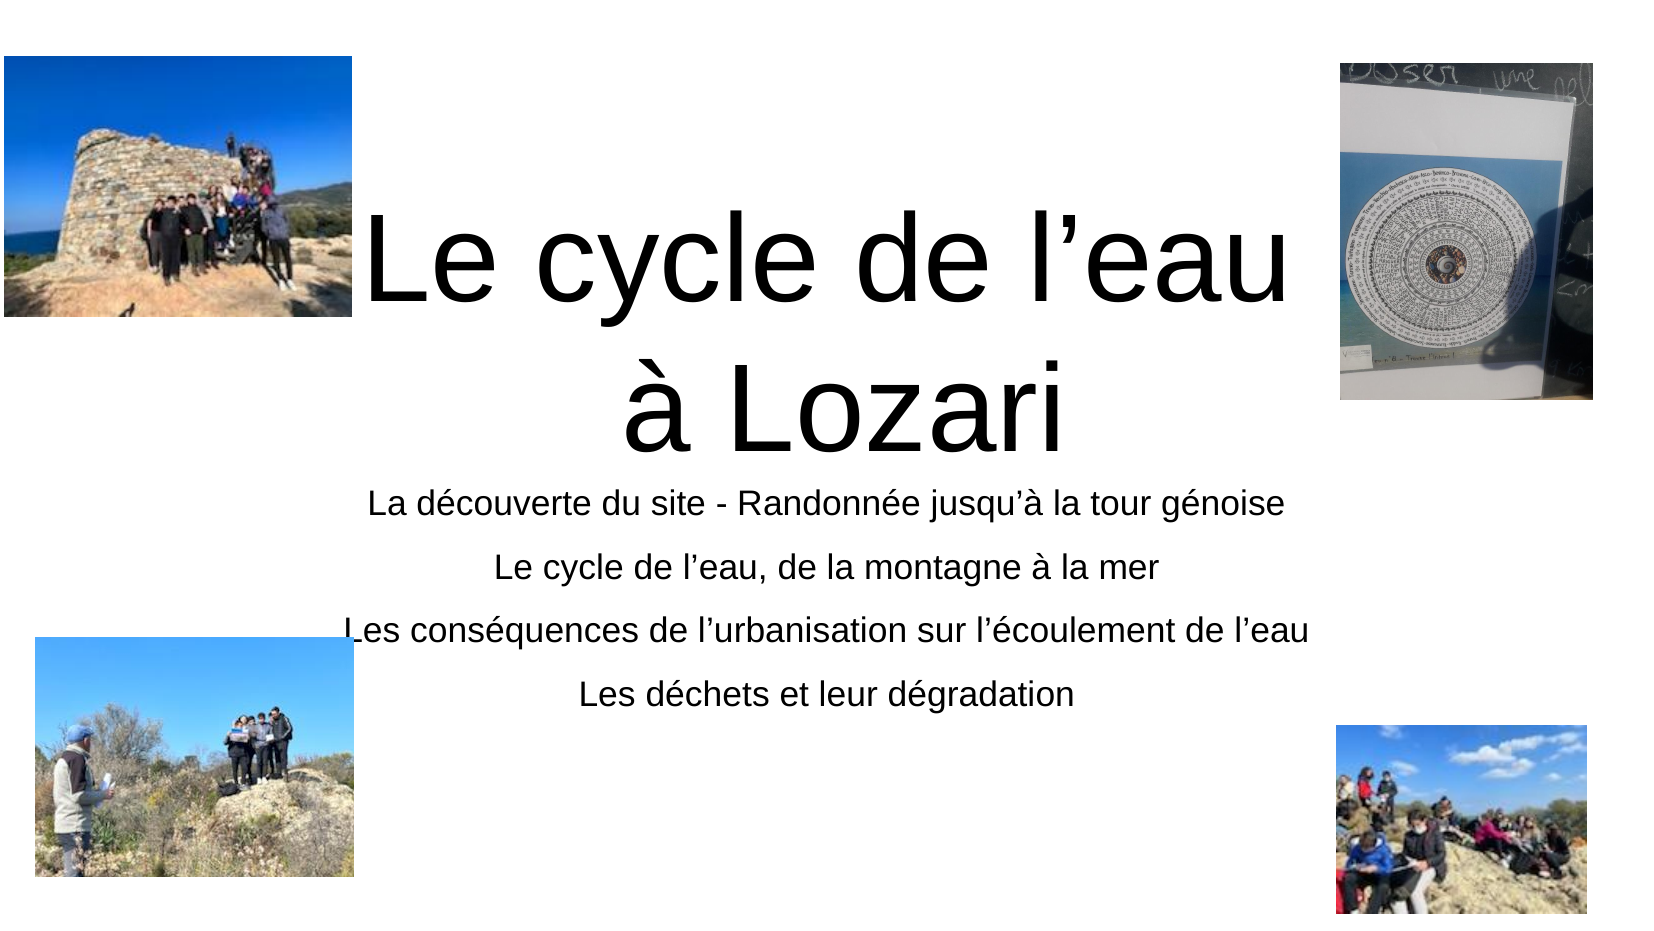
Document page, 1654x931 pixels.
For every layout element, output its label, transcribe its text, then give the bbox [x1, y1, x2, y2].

picture [35, 637, 354, 877]
picture [1340, 63, 1593, 400]
title Le cycle de l’eau à Lozari [206, 152, 1447, 477]
picture [1336, 725, 1587, 914]
picture [4, 56, 352, 317]
subtitle La découverte du site - Randonnée jusqu’à la tour génoise Le cycle de l’eau, de la montagne à la mer Les conséquences de l’urbanisation sur l’écoulement de l’eau Les déchets et leur dégradation [206, 488, 1447, 714]
